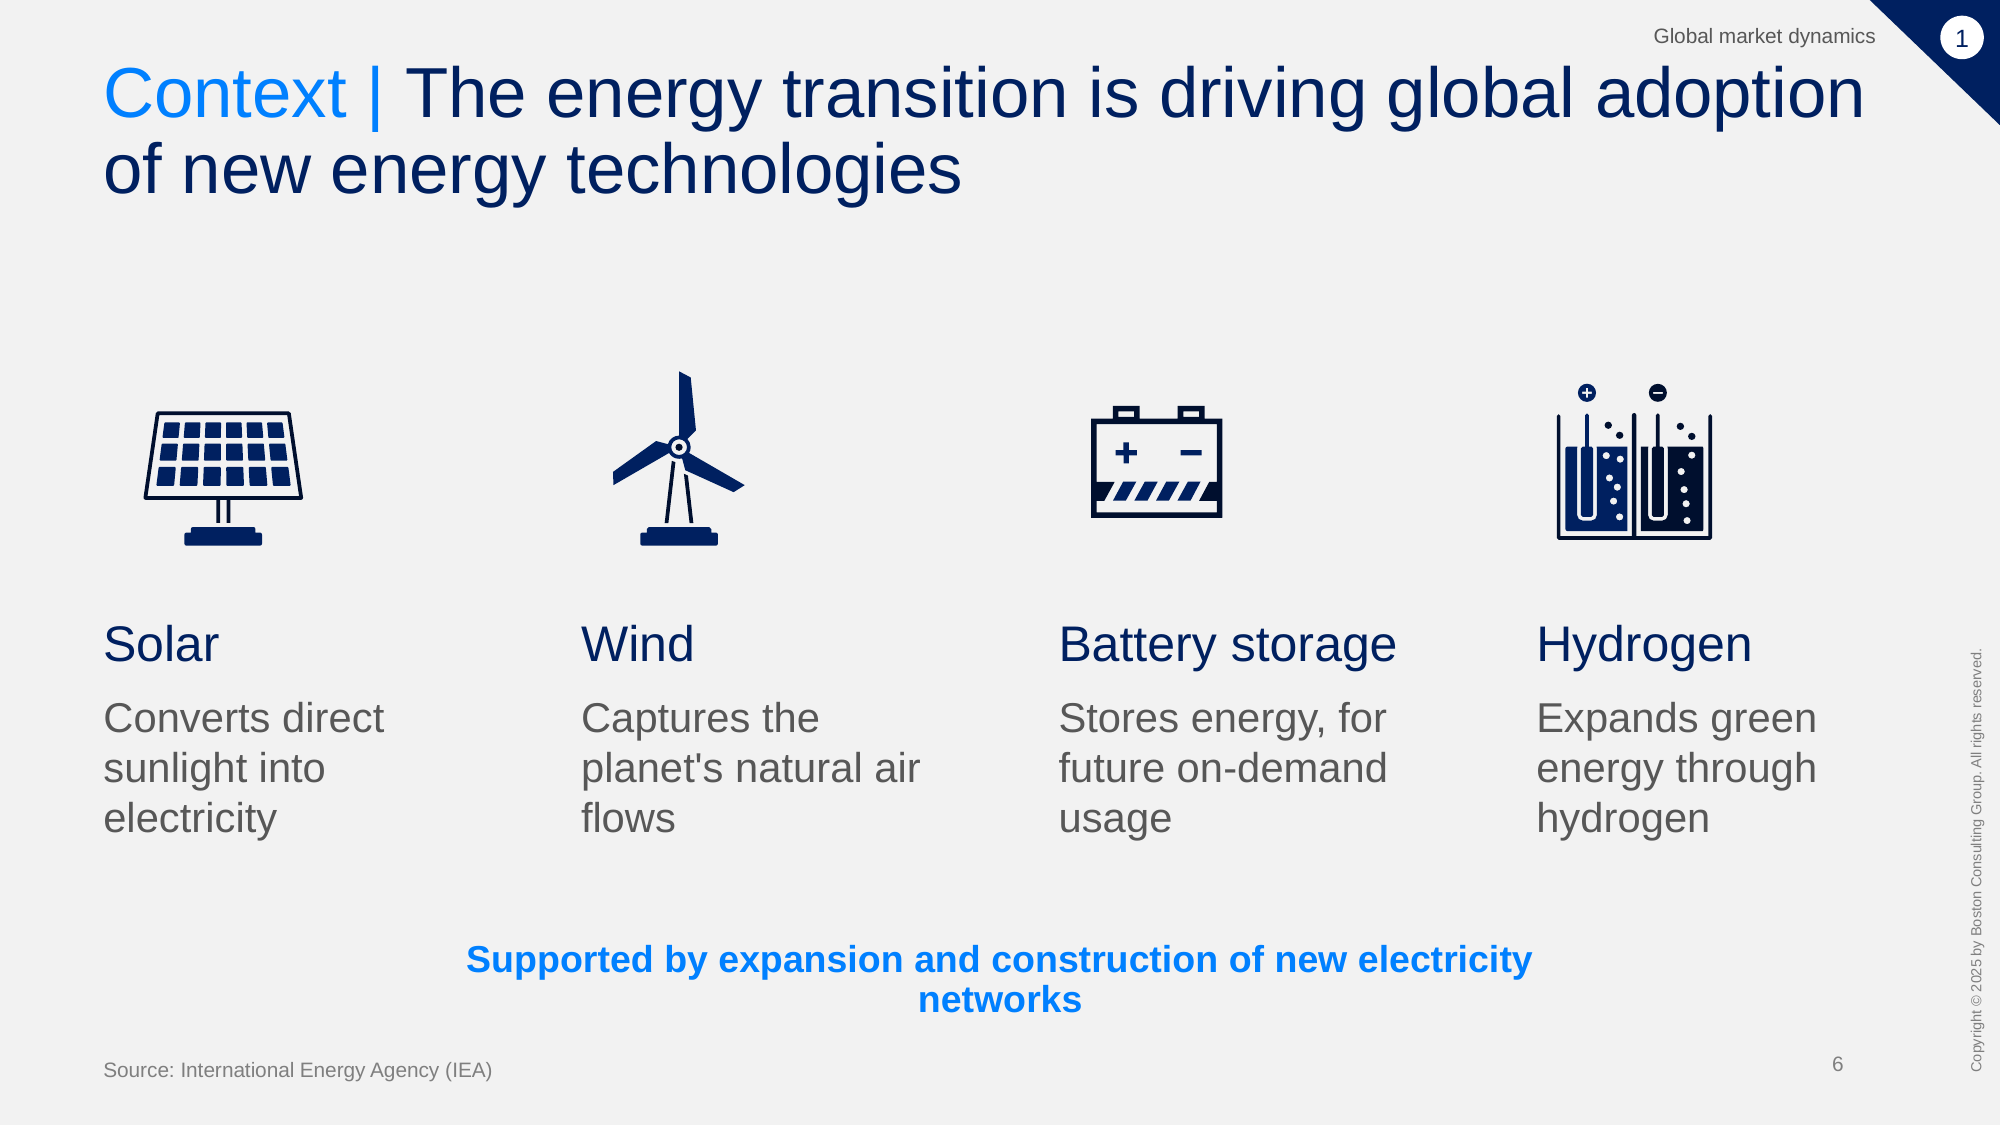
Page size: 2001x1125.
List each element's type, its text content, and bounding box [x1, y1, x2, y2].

text_box [1688, 432, 1696, 441]
text_box Battery storage [1058, 546, 1420, 672]
text_box [1648, 383, 1667, 402]
text_box [1577, 383, 1597, 402]
text_box [1580, 413, 1594, 517]
text_box Wind [580, 546, 942, 672]
text_box [1869, 0, 2000, 126]
text_box 1 [1940, 15, 1984, 60]
text_box [1556, 412, 1713, 540]
text_box Converts direct sunlight into electricity [103, 690, 464, 854]
text_box [184, 527, 263, 546]
text_box [1615, 431, 1624, 439]
text_box Solar [103, 546, 464, 672]
text_box [1565, 446, 1628, 532]
text_box [1651, 413, 1664, 517]
text_box Captures the planet's natural air flows [580, 690, 942, 854]
text_box Stores energy, for future on-demand usage [1058, 690, 1420, 854]
text_box Expands green energy through hydrogen [1536, 690, 1897, 854]
text_box Global market dynamics [1653, 14, 1892, 56]
text_box [612, 371, 745, 493]
text_box [1676, 422, 1685, 430]
title Context | The energy transition is driving global adoption of new energy technologies [103, 55, 1897, 211]
text_box [640, 527, 718, 546]
text_box [1640, 446, 1704, 532]
text_box Source: International Energy Agency (IEA) [103, 1059, 1585, 1082]
text_box [1604, 421, 1612, 429]
text_box [664, 460, 676, 524]
text_box [683, 473, 694, 524]
text_box Supported by expansion and construction of new electricity networks [379, 939, 1621, 1008]
text_box [1091, 405, 1223, 518]
text_box Hydrogen [1536, 546, 1897, 672]
text_box [143, 411, 304, 523]
